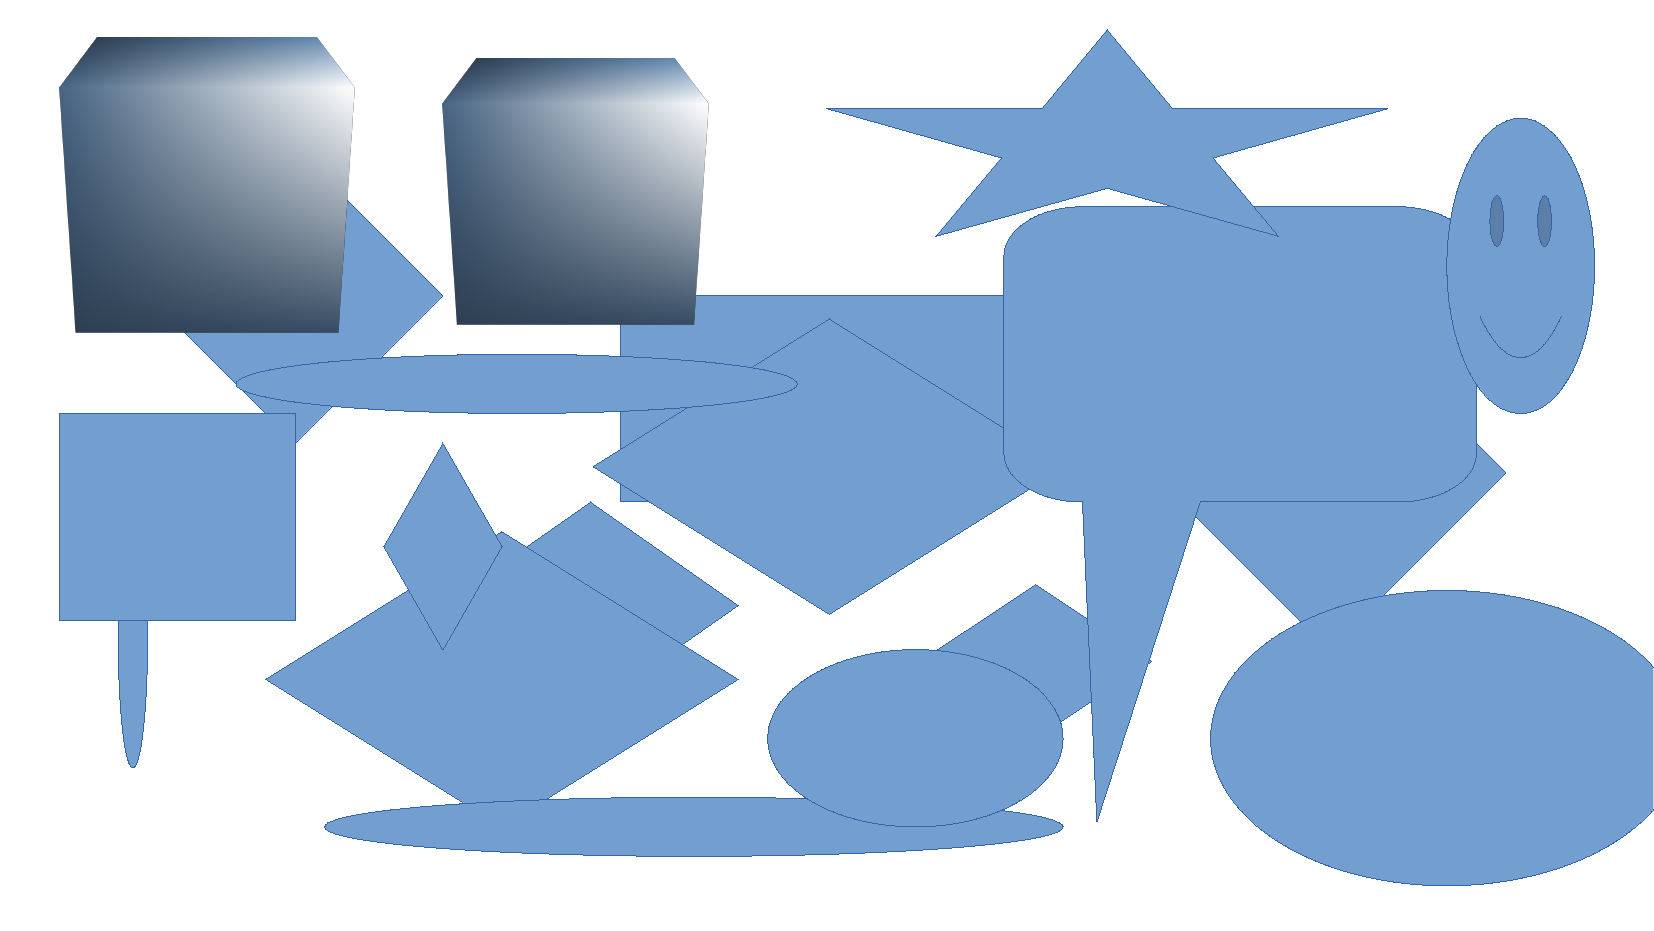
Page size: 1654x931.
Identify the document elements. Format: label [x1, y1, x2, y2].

text_box [59, 29, 1654, 886]
